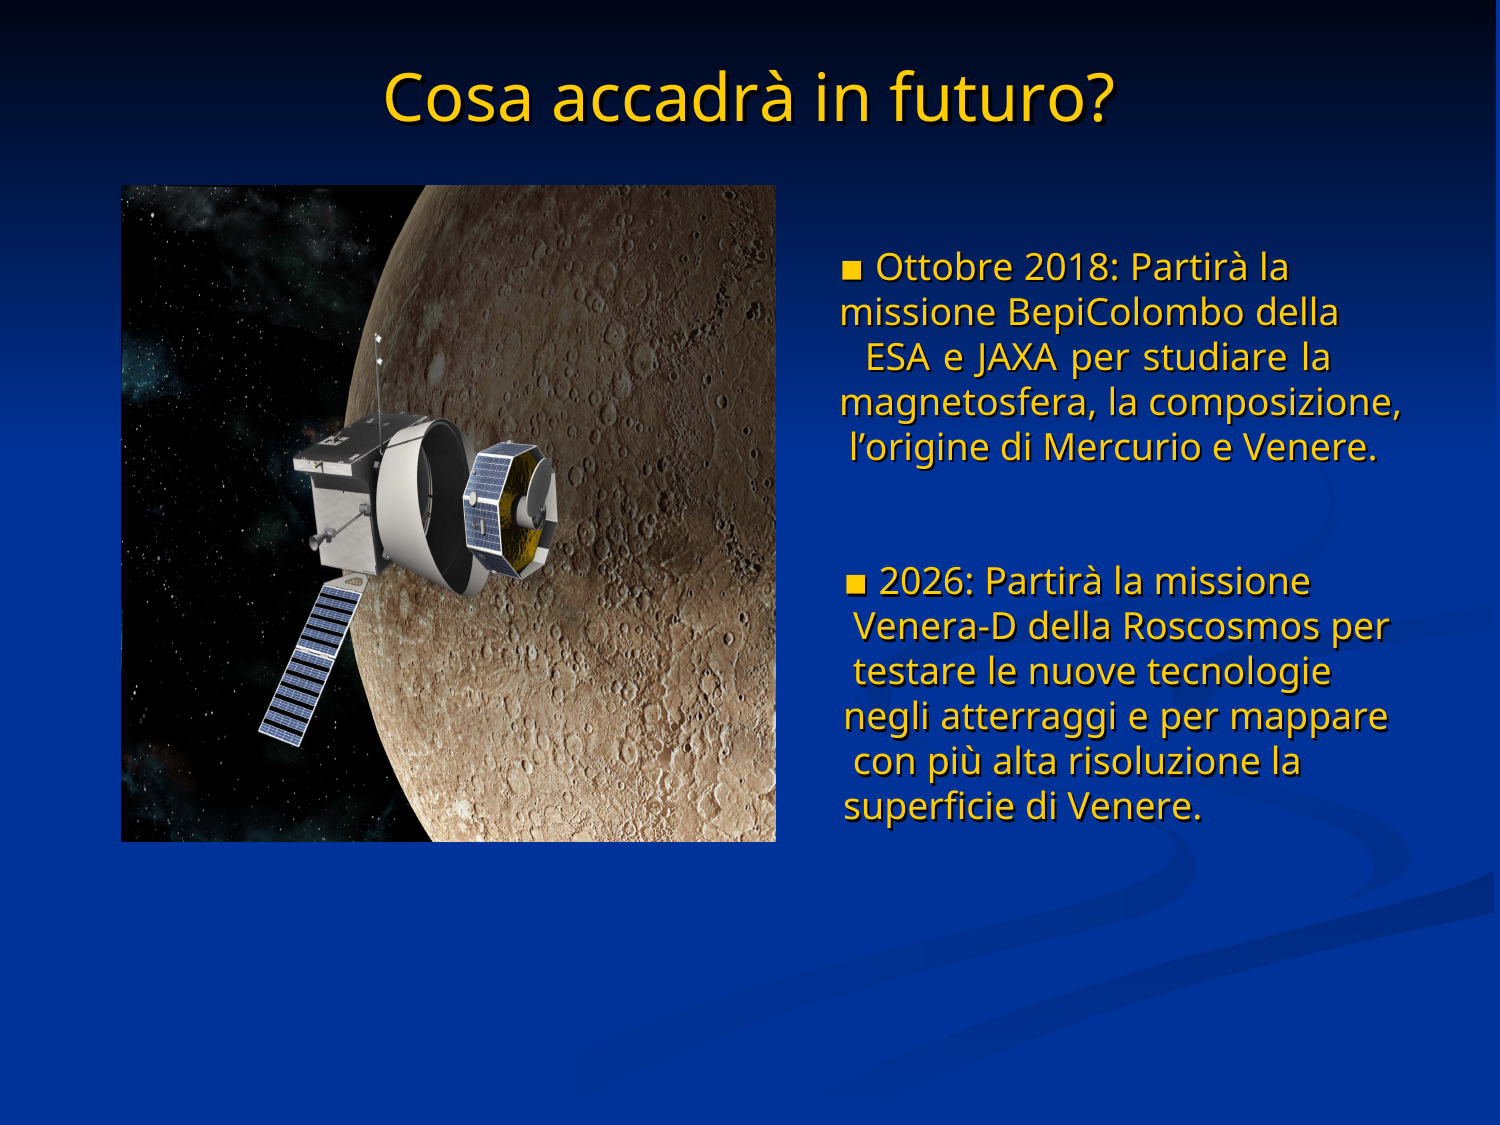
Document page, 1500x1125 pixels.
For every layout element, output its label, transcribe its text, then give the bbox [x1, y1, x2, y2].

text_box ▪ Ottobre 2018: Partirà la missione BepiColombo della ESA e JAXA per studiare la magnetosfera, la composizione, l’origine di Mercurio e Venere. [824, 235, 1438, 521]
picture [121, 185, 776, 842]
text_box ▪ 2026: Partirà la missione Venera-D della Roscosmos per testare le nuove tecnologie negli atterraggi e per mappare con più alta risoluzione la superficie di Venere. [828, 550, 1436, 835]
text_box Cosa accadrà in futuro? [35, 47, 1465, 154]
